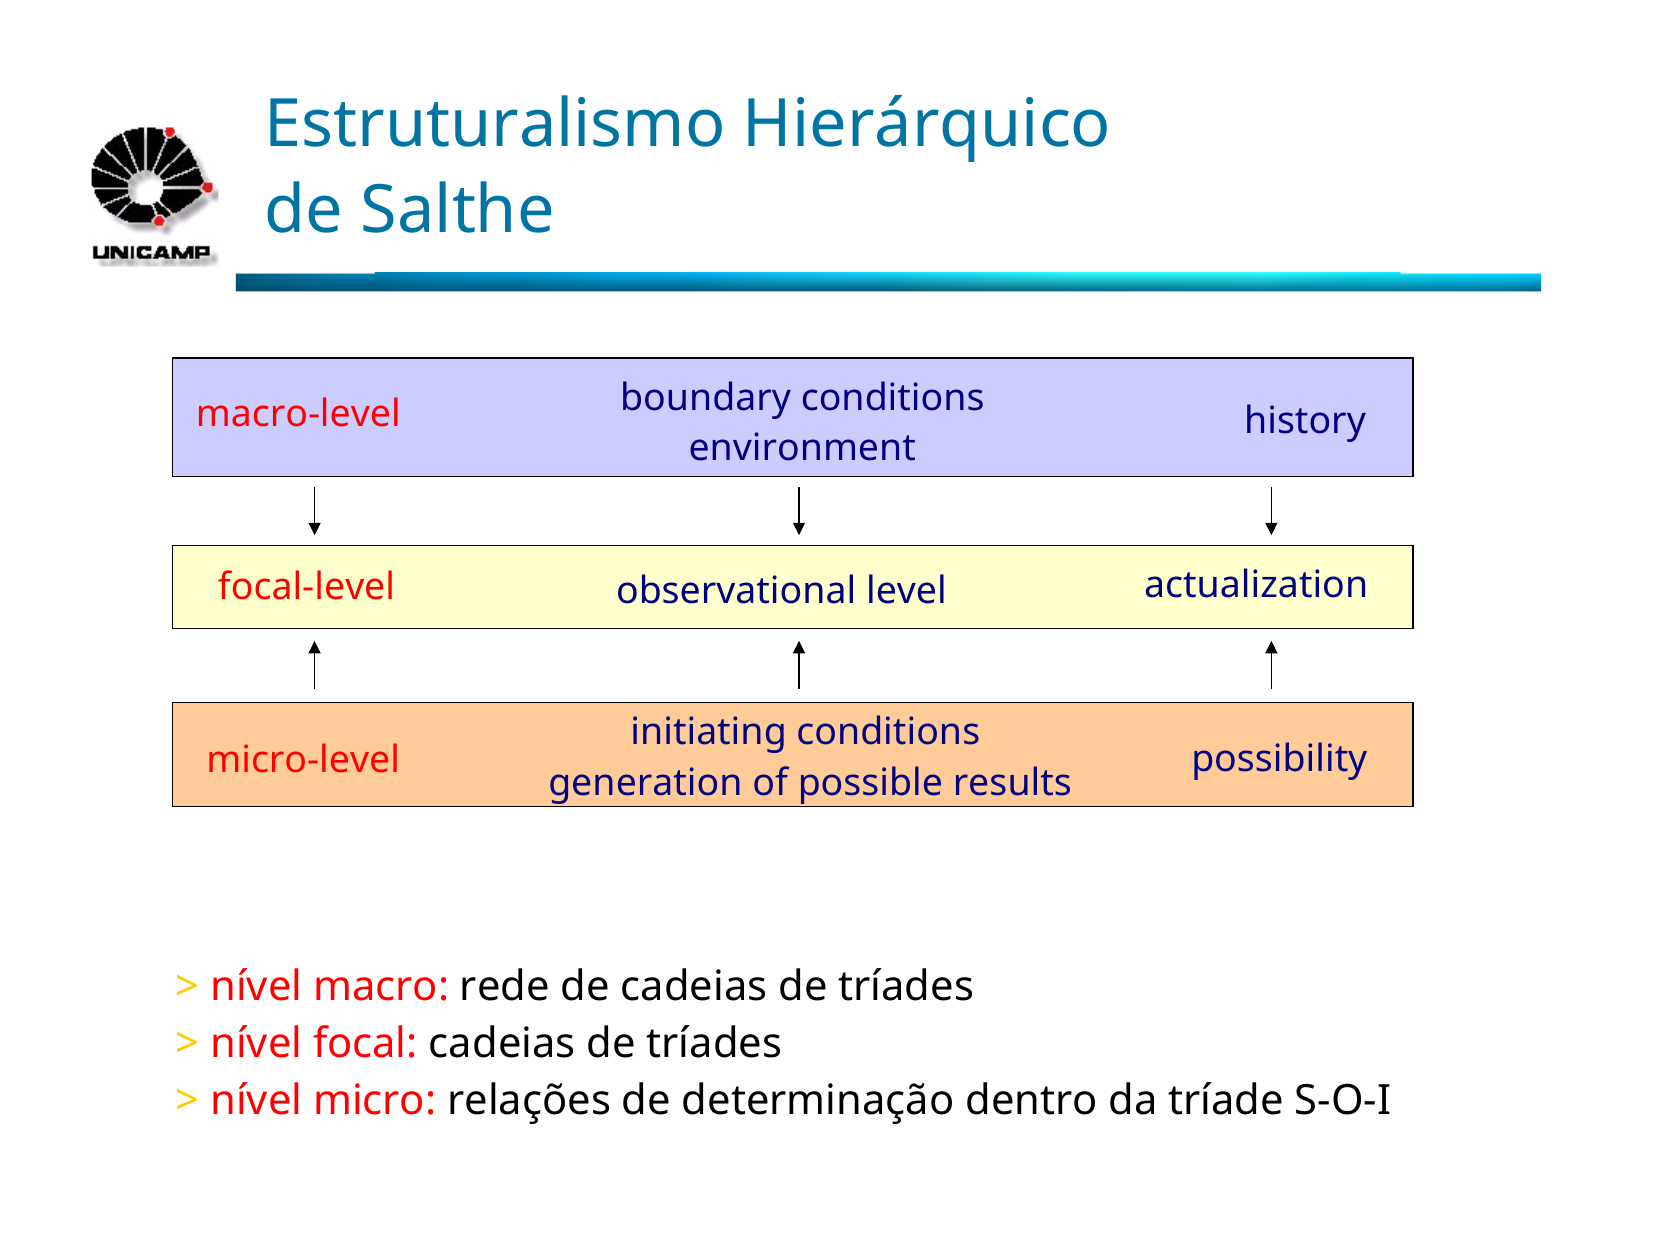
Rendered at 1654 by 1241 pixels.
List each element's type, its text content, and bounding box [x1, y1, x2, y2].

text_box [172, 358, 1414, 477]
text_box possibility [1176, 724, 1383, 791]
text_box [1142, 702, 1414, 807]
text_box [172, 545, 1414, 629]
title Estruturalismo Hierárquico de Salthe [264, 42, 1534, 250]
text_box boundary conditions environment [605, 362, 1000, 480]
text_box [172, 702, 479, 807]
text_box > nível macro: rede de cadeias de tríades > nível focal: cadeias de tríades > nível micro: relações de determinação dentro da tríade S-O-I [160, 948, 1543, 1192]
text_box actualization [1129, 549, 1384, 617]
picture [125, 272, 1654, 295]
text_box initiating conditions generation of possible results [479, 696, 1142, 815]
text_box observational level [601, 555, 1062, 622]
text_box focal-level [203, 551, 411, 619]
text_box macro-level [181, 378, 416, 445]
text_box history [1229, 385, 1382, 453]
text_box micro-level [191, 724, 416, 792]
